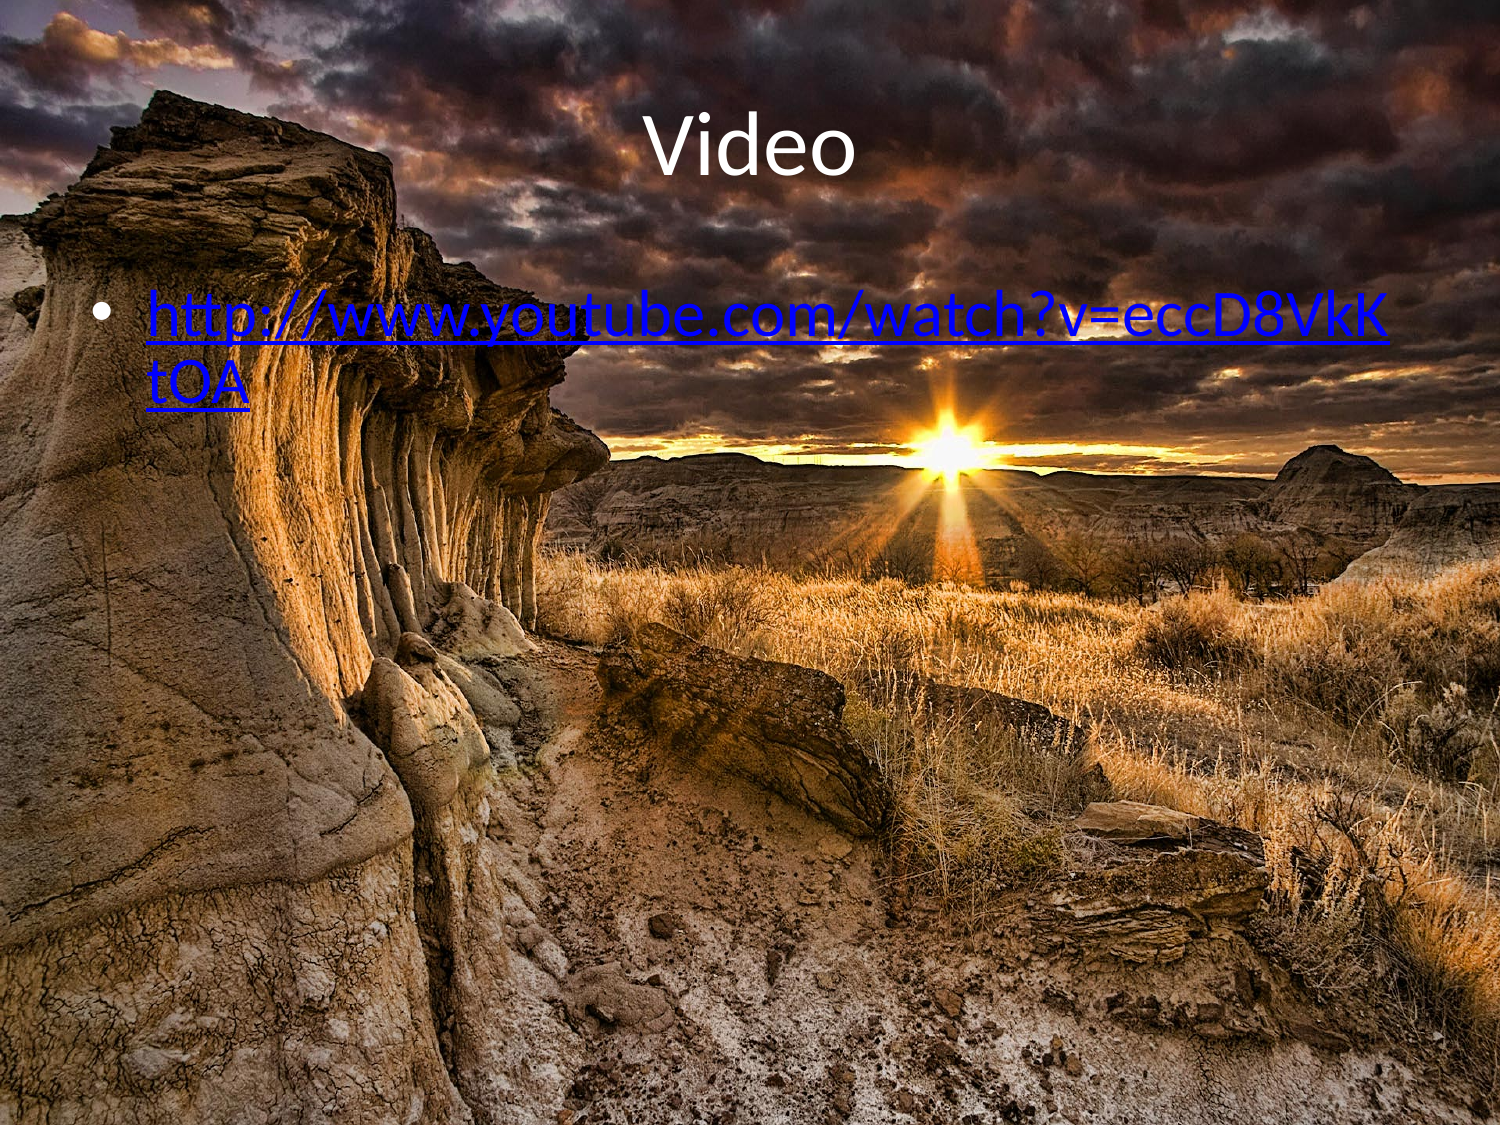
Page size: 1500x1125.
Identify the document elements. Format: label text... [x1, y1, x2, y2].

title Video [75, 45, 1425, 233]
list http://www.youtube.com/watch?v=eccD8VkKtOA [75, 262, 1425, 1005]
picture [0, 0, 1500, 1125]
